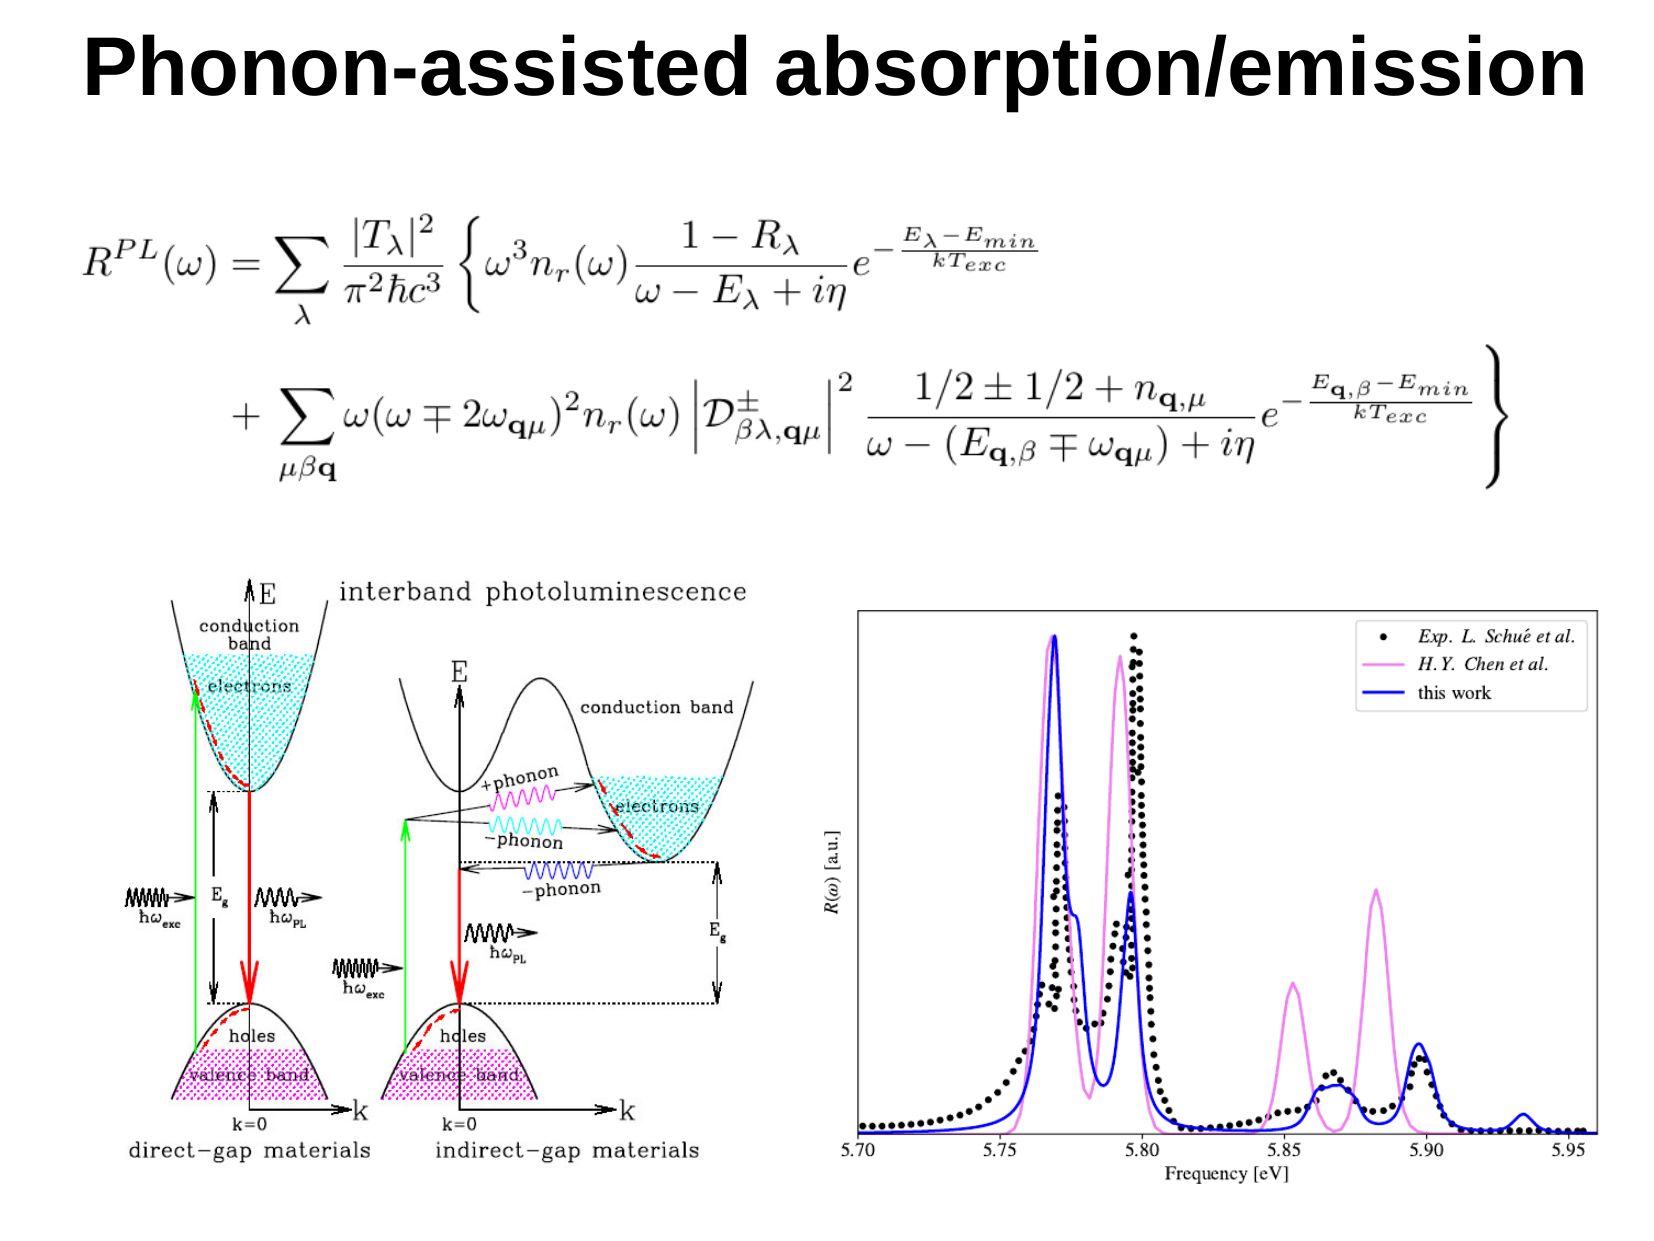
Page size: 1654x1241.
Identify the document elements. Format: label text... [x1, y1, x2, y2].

picture [116, 572, 766, 1171]
picture [75, 200, 1516, 526]
picture [813, 588, 1636, 1186]
title Phonon-assisted absorption/emission [16, 0, 1654, 160]
